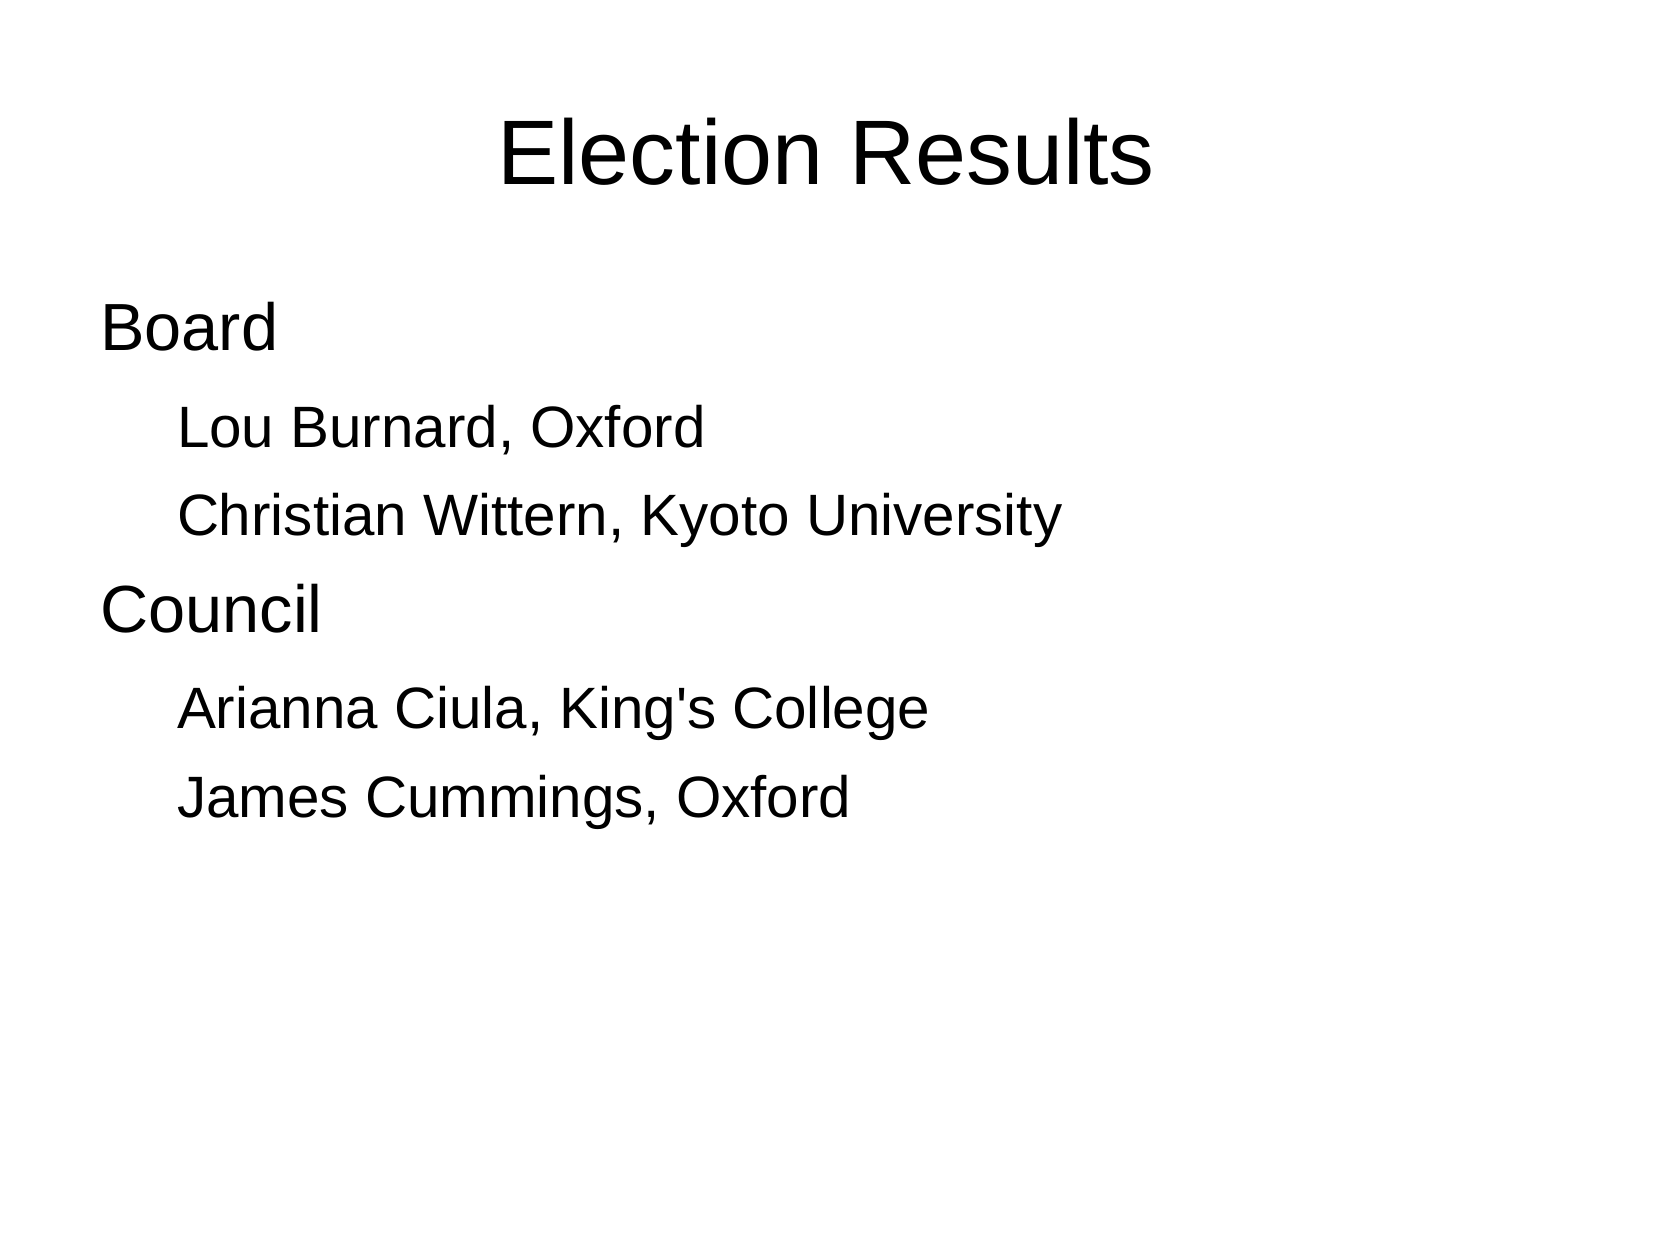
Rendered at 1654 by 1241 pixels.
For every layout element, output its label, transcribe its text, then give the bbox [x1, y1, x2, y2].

title Election Results [82, 49, 1571, 257]
list Board Lou Burnard, Oxford Christian Wittern, Kyoto University Council Arianna Ciula, King's College James Cummings, Oxford [82, 290, 1571, 1094]
